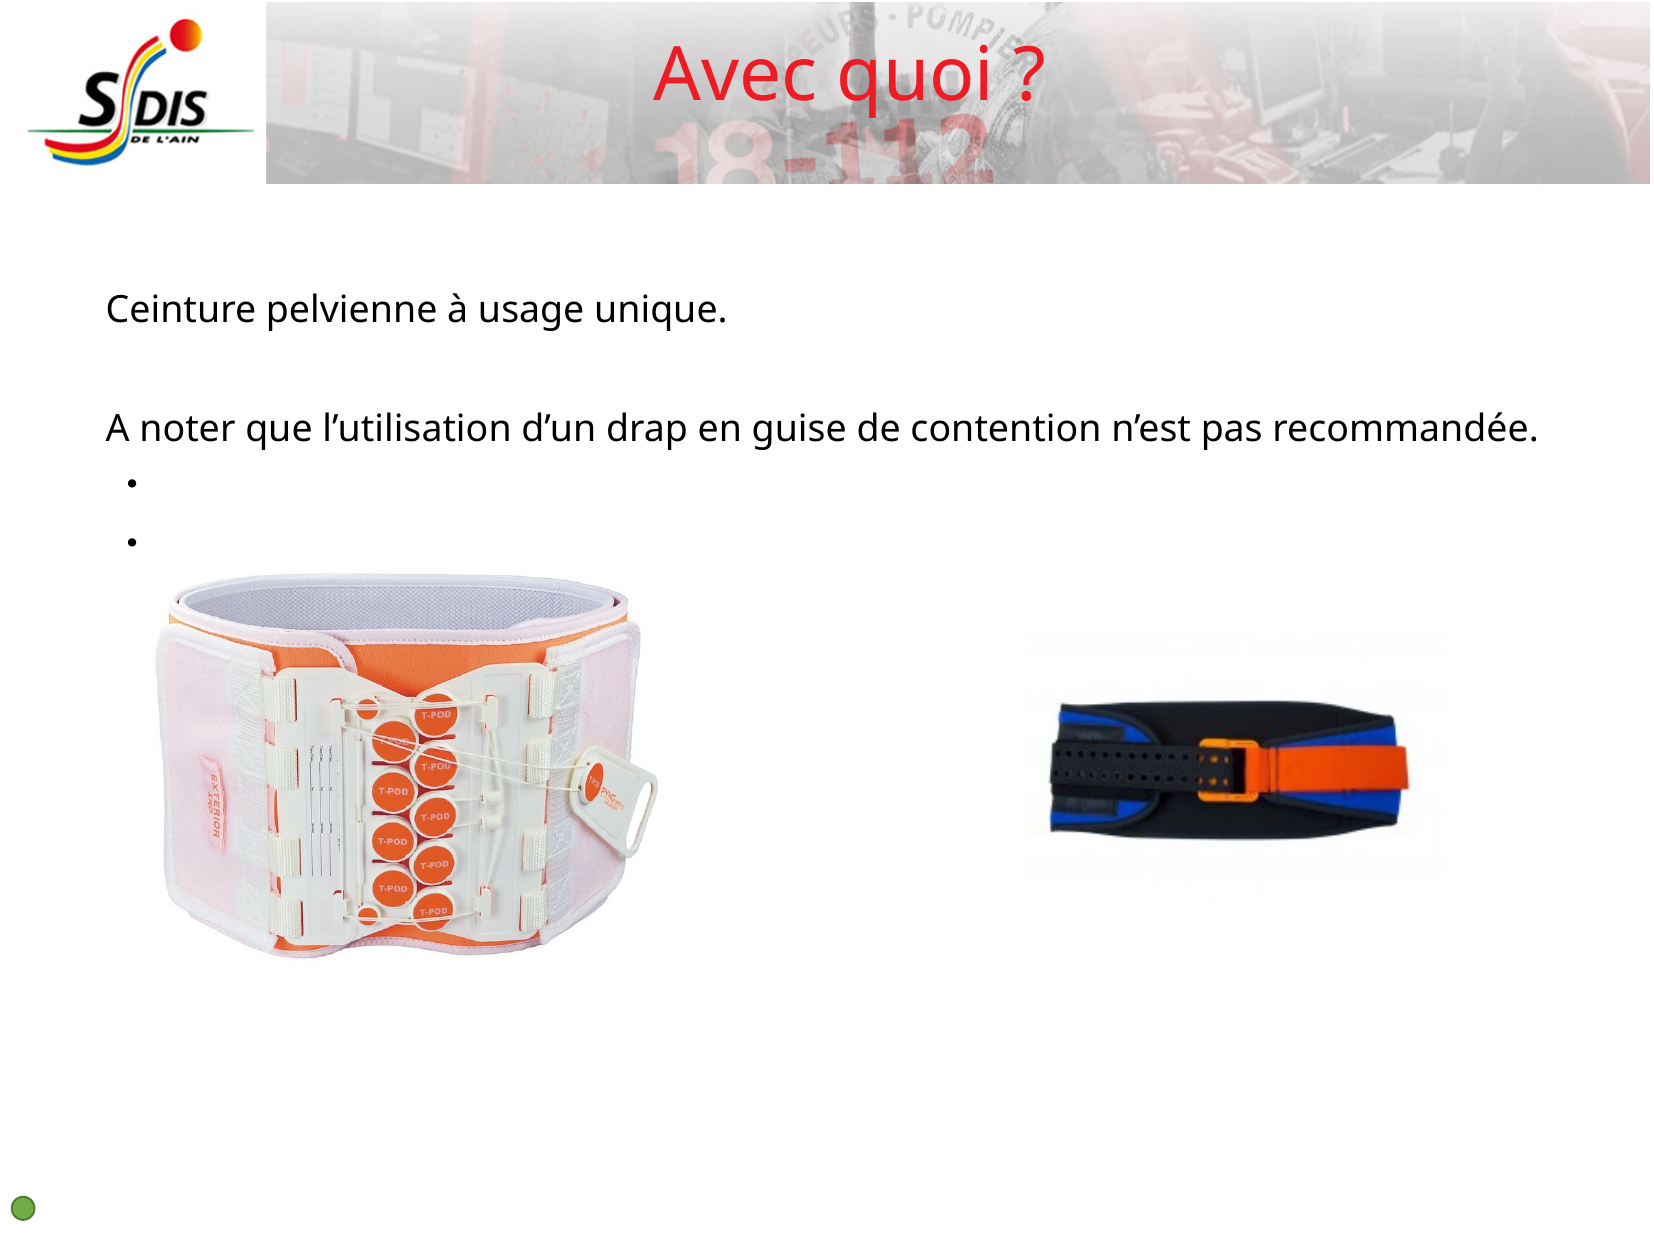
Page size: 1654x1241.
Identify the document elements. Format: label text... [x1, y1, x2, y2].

text_box Ceinture pelvienne à usage unique. A noter que l’utilisation d’un drap en guise de contention n’est pas recommandée. [68, 183, 1610, 1140]
picture [140, 560, 666, 972]
picture [1026, 560, 1447, 972]
picture [11, 2, 1650, 184]
title Avec quoi ? [68, 25, 1632, 117]
text_box [11, 1196, 35, 1220]
